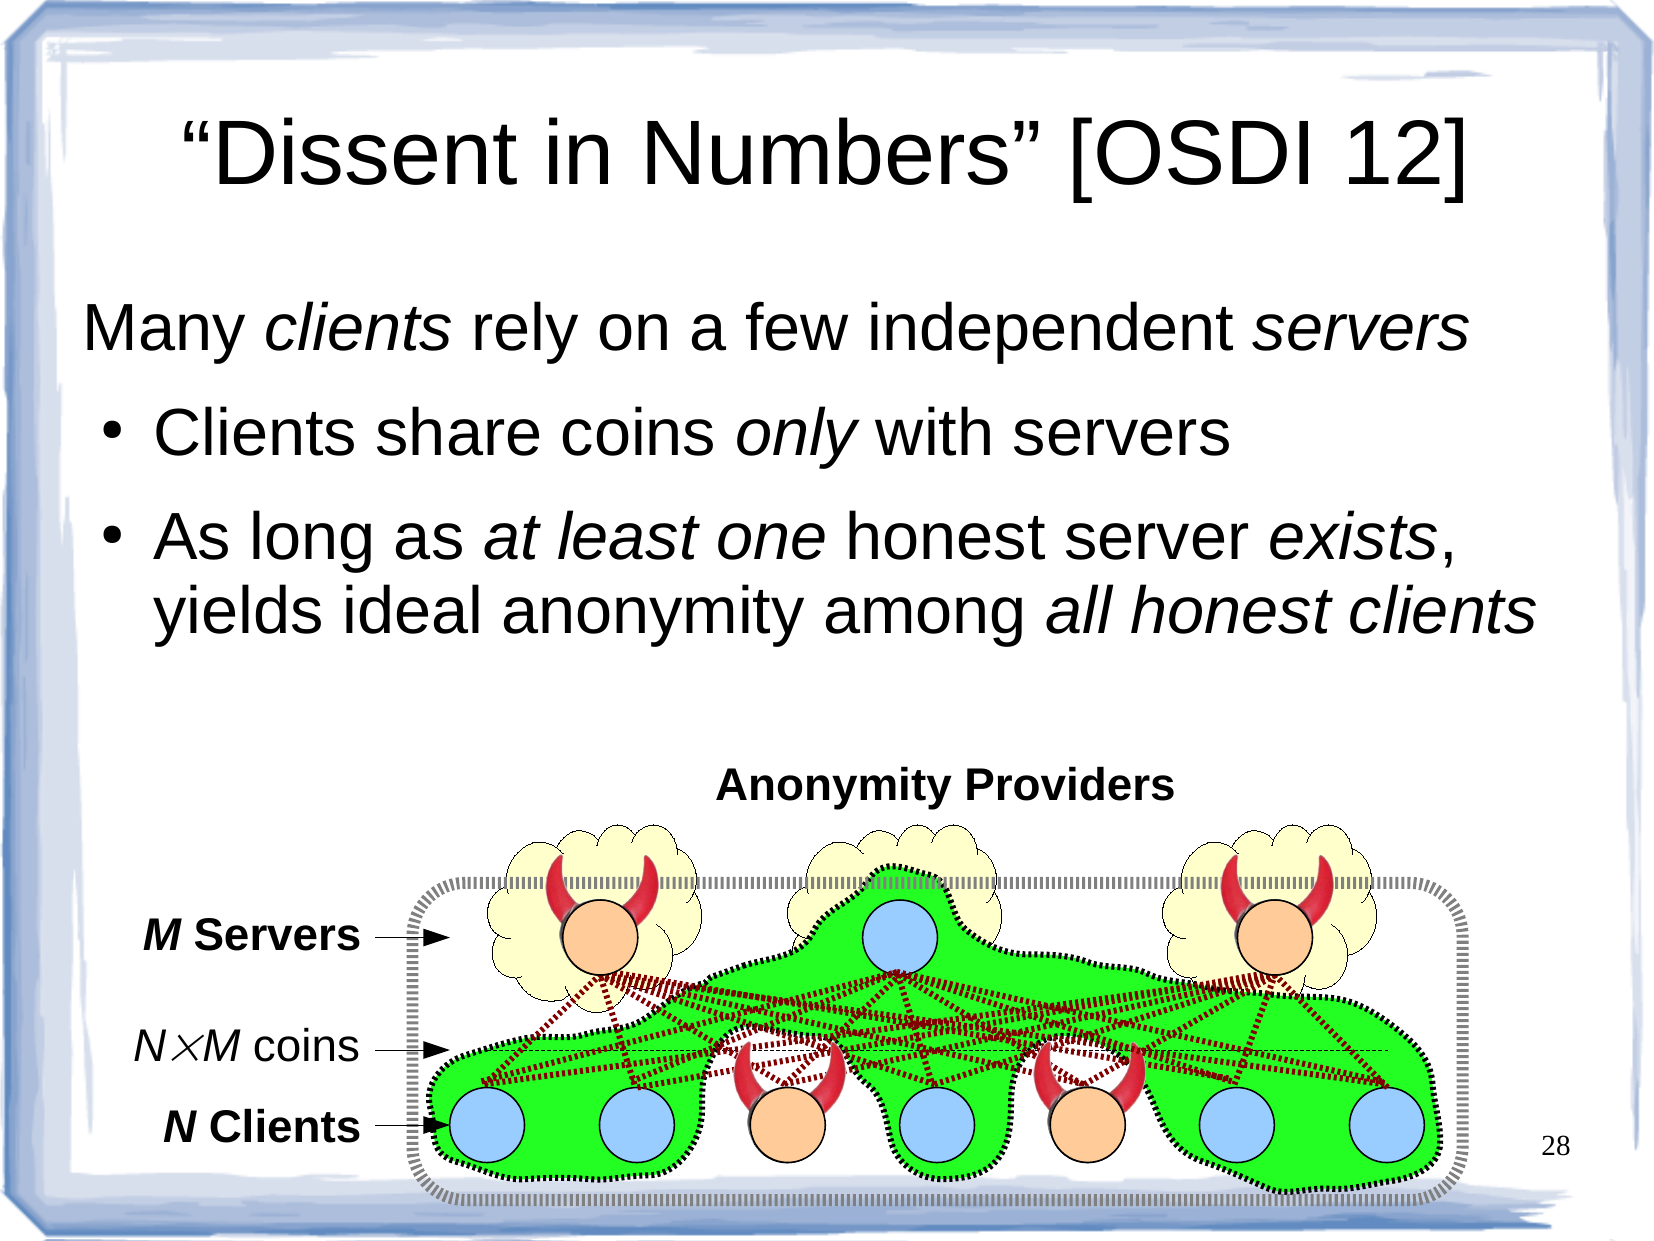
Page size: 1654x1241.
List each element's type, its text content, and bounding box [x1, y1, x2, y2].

text_box N Clients [112, 1091, 376, 1163]
list Many clients rely on a few independent servers Clients share coins only with servers As long as at least one honest server exists, yields ideal anonymity among all honest clients [82, 290, 1571, 676]
text_box [428, 826, 1441, 1192]
text_box [487, 826, 702, 1013]
text_box M Servers [112, 900, 376, 976]
text_box [1050, 1087, 1126, 1163]
title “Dissent in Numbers” [OSDI 12] [82, 49, 1571, 257]
text_box [750, 1087, 826, 1163]
text_box [977, 1027, 982, 1037]
text_box N×M coins [75, 1012, 376, 1084]
text_box Anonymity Providers [450, 750, 1426, 826]
text_box [965, 1019, 976, 1024]
picture [0, 0, 1654, 1241]
